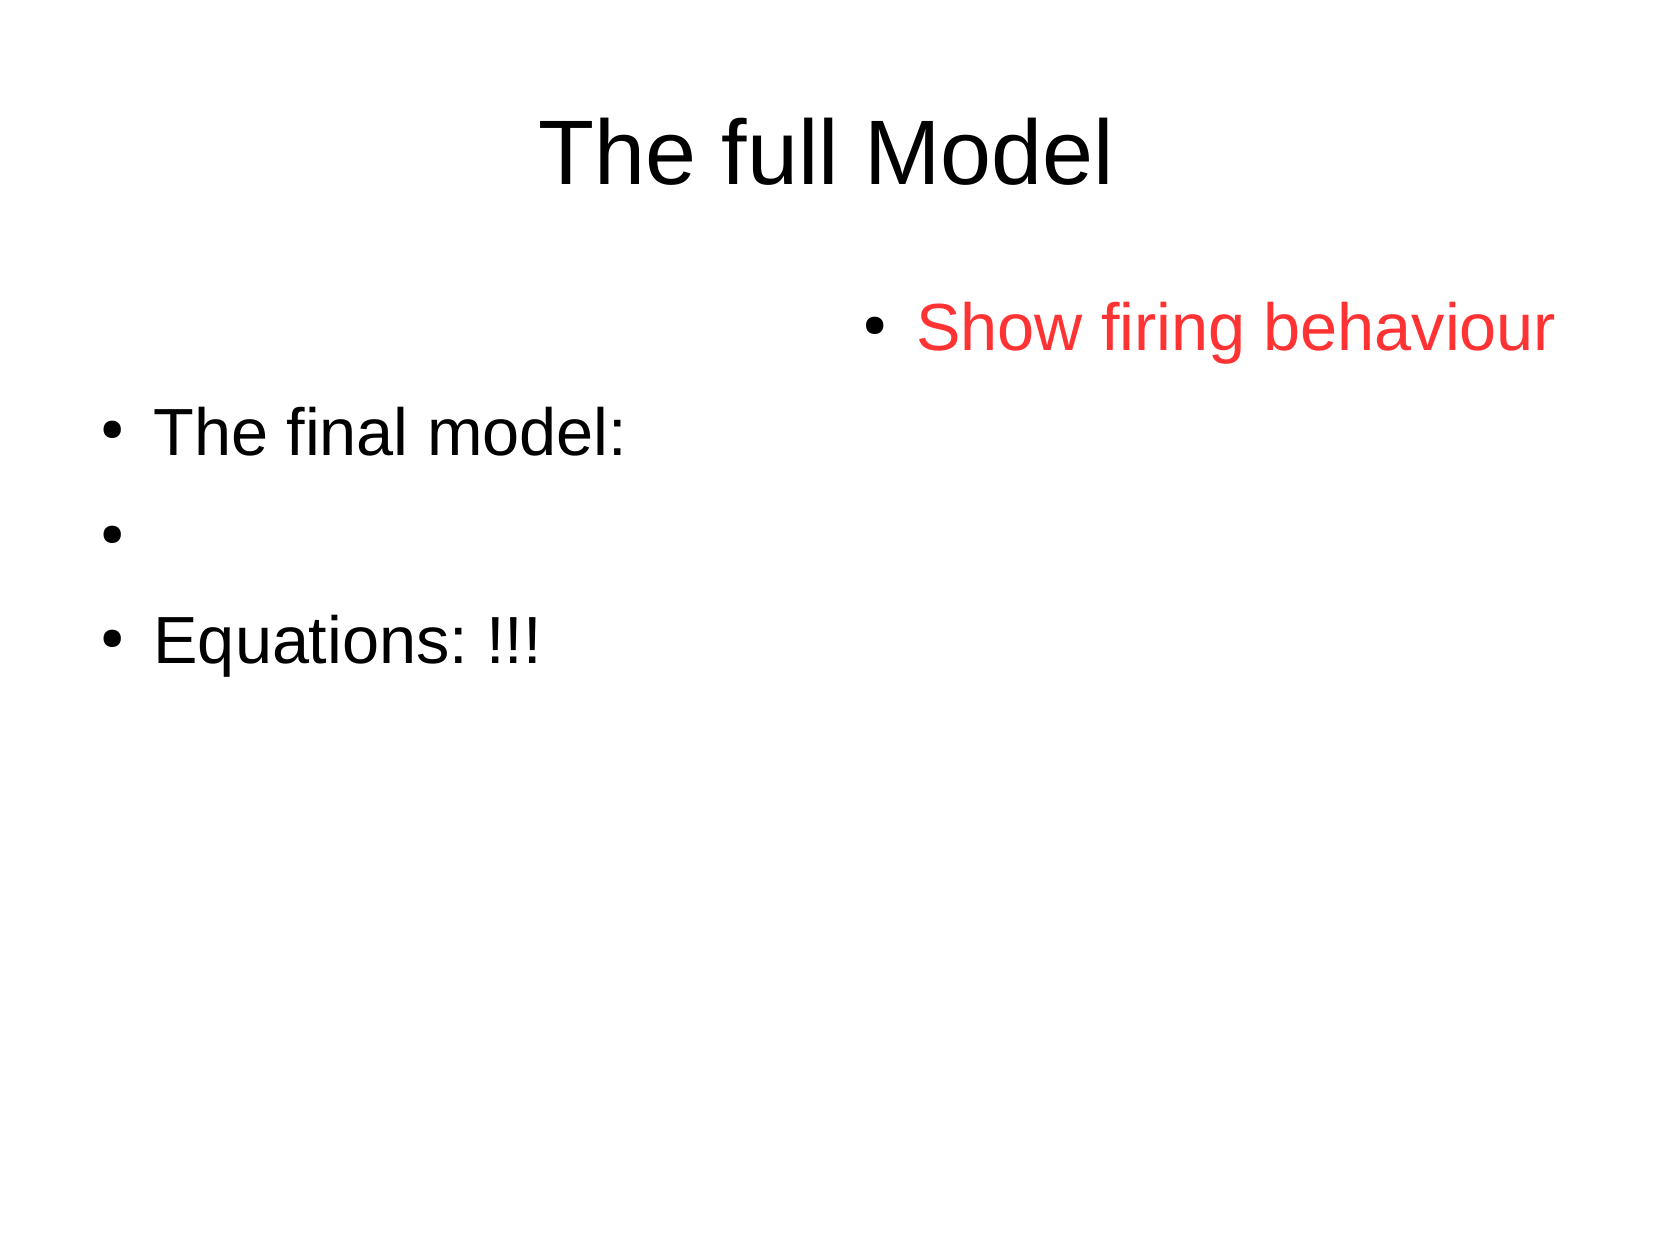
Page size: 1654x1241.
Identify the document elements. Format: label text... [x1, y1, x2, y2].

list Show firing behaviour [845, 290, 1572, 1010]
title The full Model [82, 49, 1571, 257]
list The final model: Equations: !!! [82, 290, 809, 1010]
